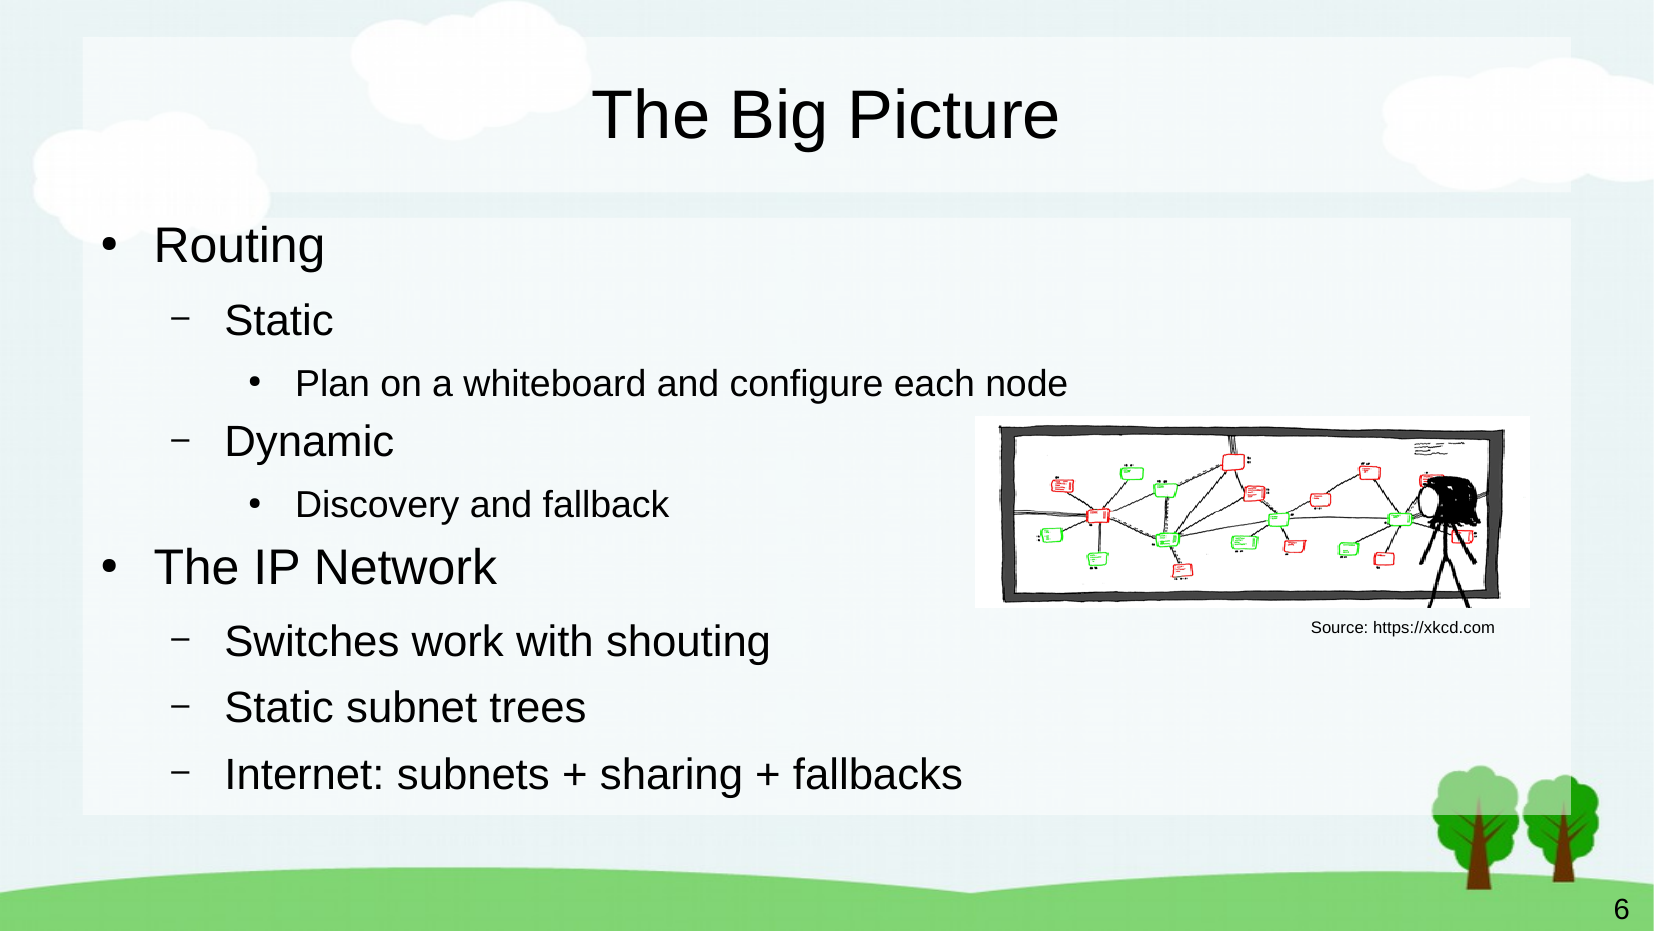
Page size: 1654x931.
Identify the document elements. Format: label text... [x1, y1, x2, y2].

picture [0, 0, 1654, 931]
list Routing Static Plan on a whiteboard and configure each node Dynamic Discovery and fallback The IP Network Switches work with shouting Static subnet trees Internet: subnets + sharing + fallbacks [82, 217, 1571, 815]
title The Big Picture [82, 37, 1571, 193]
text_box Source: https://xkcd.com [1296, 611, 1581, 646]
